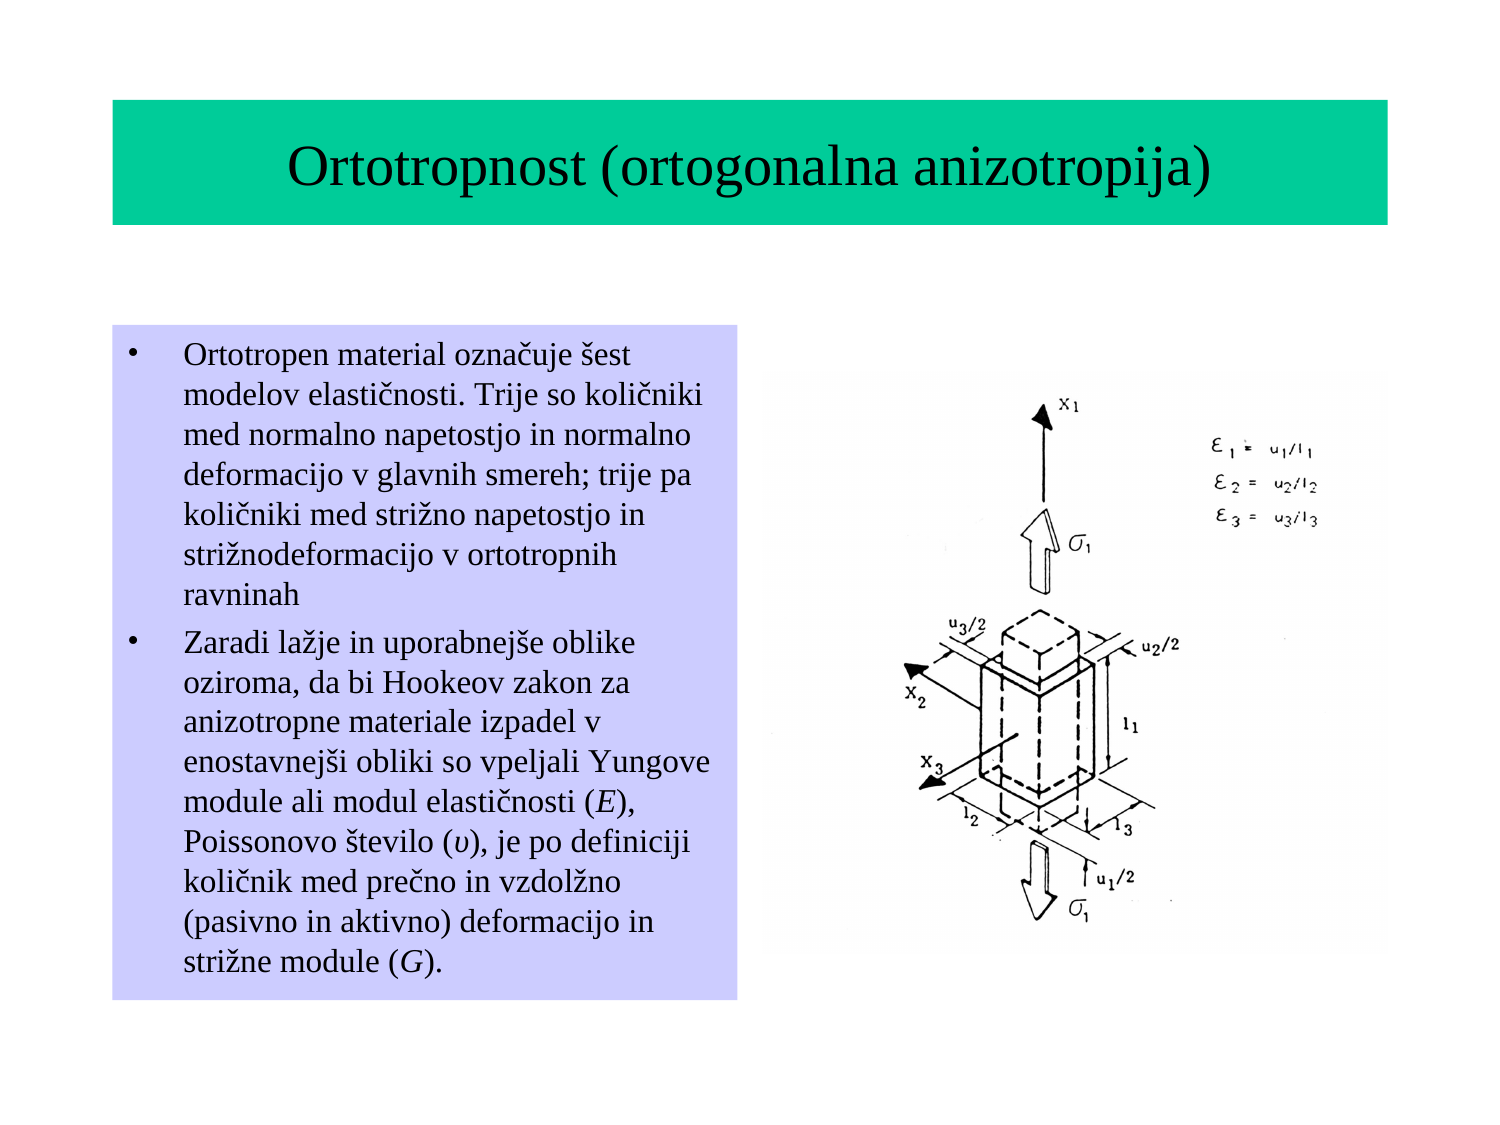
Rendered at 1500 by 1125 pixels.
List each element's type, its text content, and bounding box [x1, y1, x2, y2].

list Ortotropen material označuje šest modelov elastičnosti. Trije so količniki med normalno napetostjo in normalno deformacijo v glavnih smereh; trije pa količniki med strižno napetostjo in strižnodeformacijo v ortotropnih ravninah Zaradi lažje in uporabnejše oblike oziroma, da bi Hookeov zakon za anizotropne materiale izpadel v enostavnejši obliki so vpeljali Yungove module ali modul elastičnosti (E), Poissonovo število (υ), je po definiciji količnik med prečno in vzdolžno (pasivno in aktivno) deformacijo in strižne module (G). [112, 324, 738, 1001]
title Ortotropnost (ortogonalna anizotropija) [112, 99, 1388, 225]
picture [762, 371, 1388, 954]
